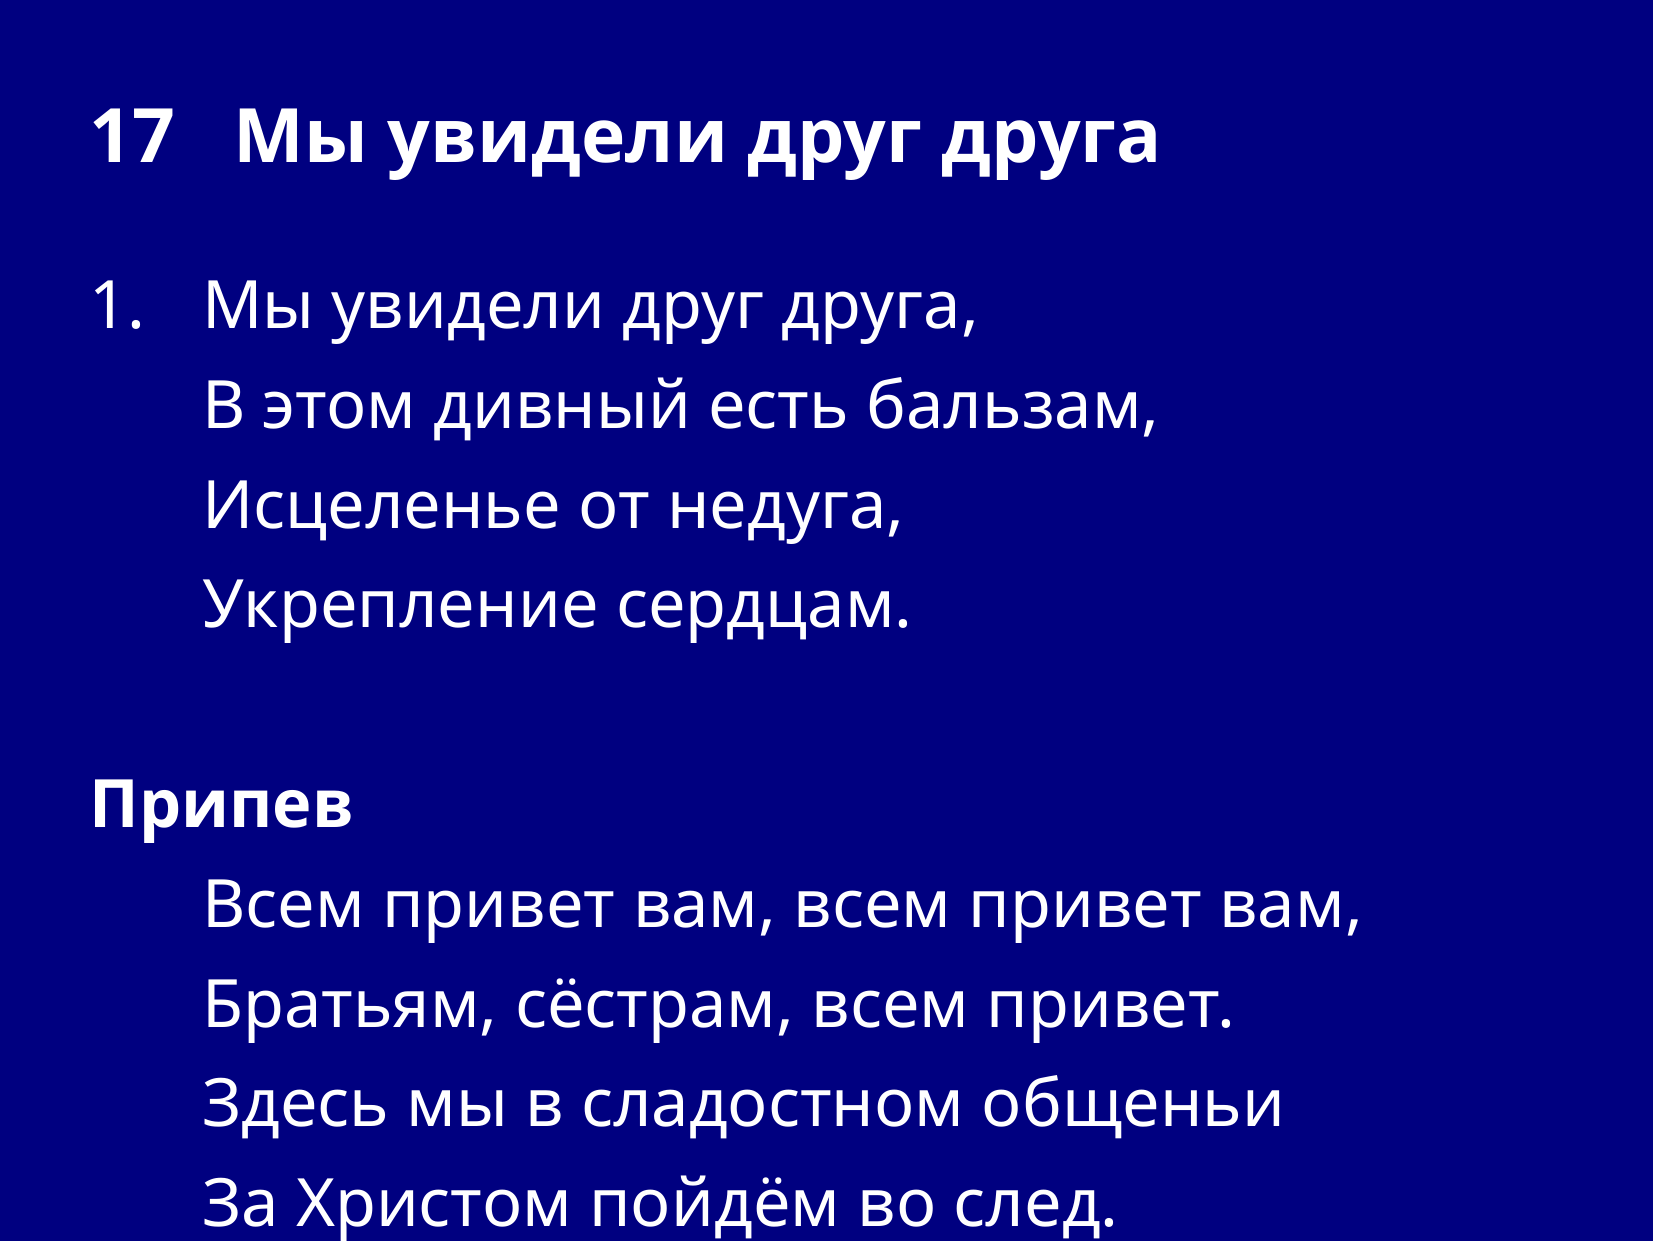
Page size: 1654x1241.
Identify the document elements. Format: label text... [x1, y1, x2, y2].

text_box 1. Мы увидели друг друга, В этом дивный есть бальзам, Исцеленье от недуга, Укрепление сердцам. Припев Всем привет вам, всем привет вам, Братьям, сёстрам, всем привет. Здесь мы в сладостном общеньи За Христом пойдём во след. [75, 188, 1576, 1163]
text_box 17 Мы увидели друг друга [75, 75, 1576, 188]
